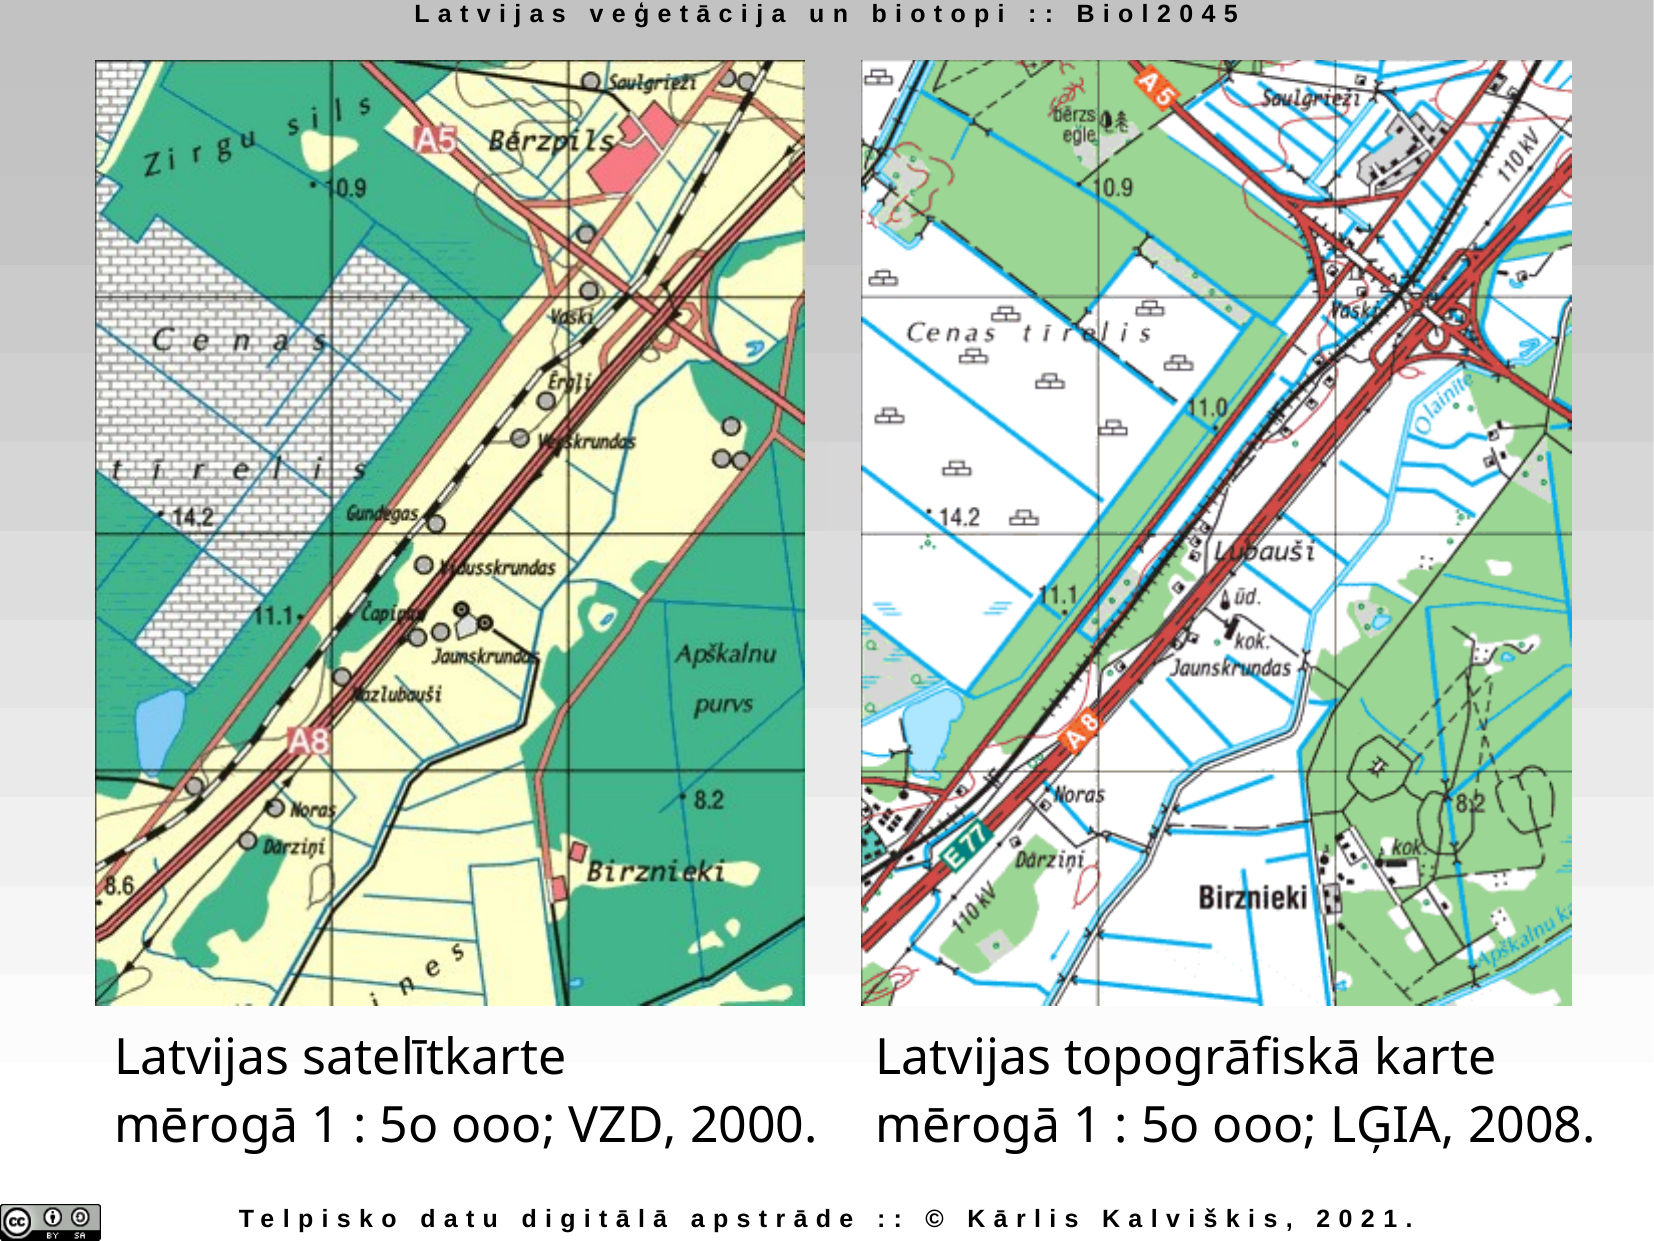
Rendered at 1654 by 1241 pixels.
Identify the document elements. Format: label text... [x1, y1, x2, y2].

text_box Latvijas topogrāfiskā karte mērogā 1 : 5o ooo; LĢIA, 2008. [875, 1021, 1532, 1142]
text_box Latvijas satelītkarte mērogā 1 : 5o ooo; VZD, 2000. [114, 1021, 759, 1142]
picture [0, 0, 1654, 1241]
